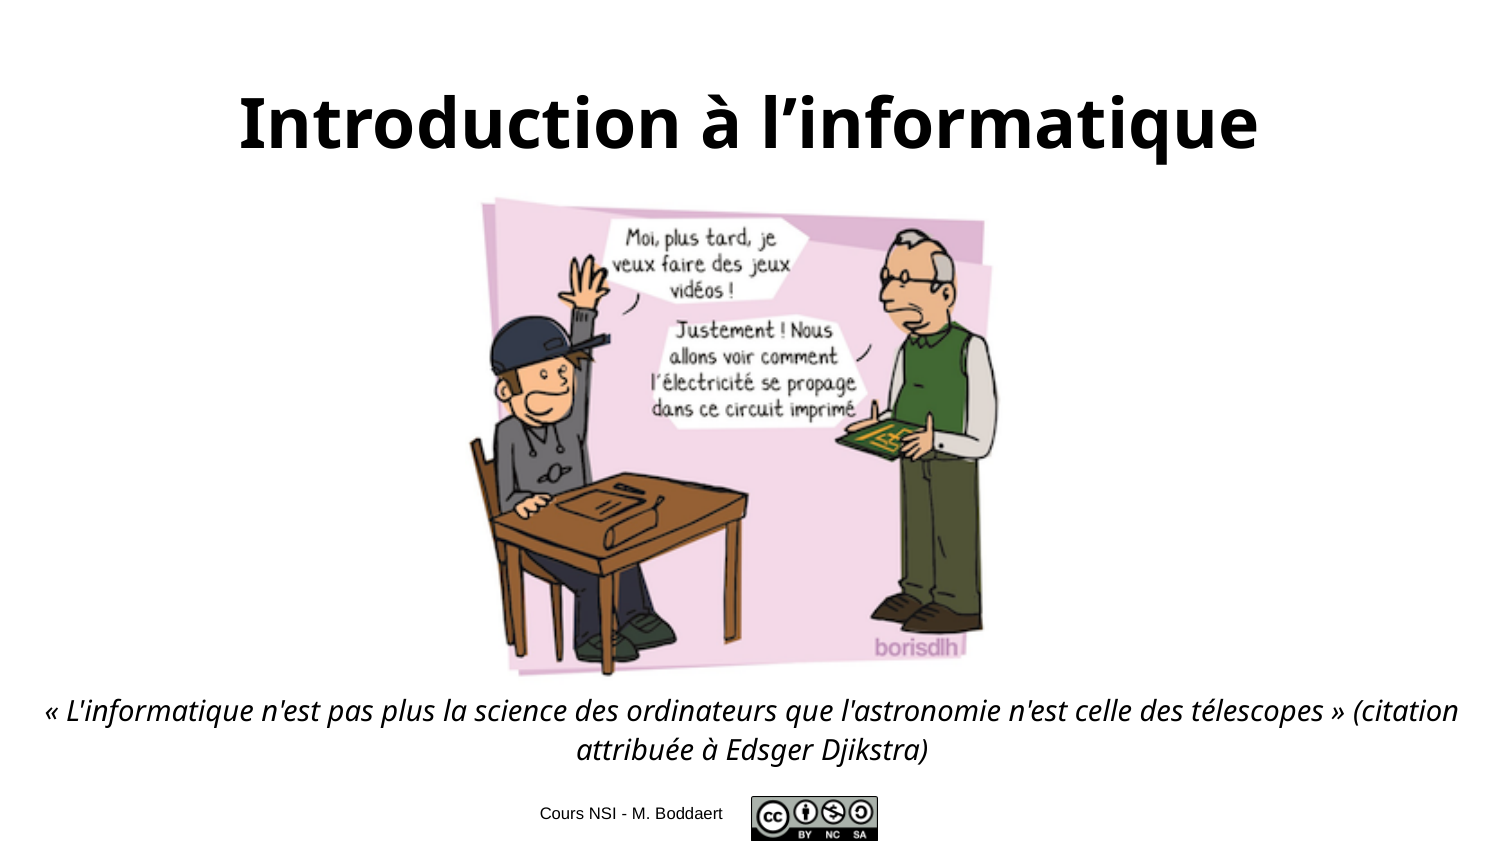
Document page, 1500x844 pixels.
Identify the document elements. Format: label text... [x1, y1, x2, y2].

title Introduction à l’informatique [51, 63, 1449, 178]
picture [465, 176, 1010, 678]
picture [751, 796, 878, 841]
text_box « L'informatique n'est pas plus la science des ordinateurs que l'astronomie n'est celle des télescopes » (citation attribuée à Edsger Djikstra) [17, 678, 1488, 781]
